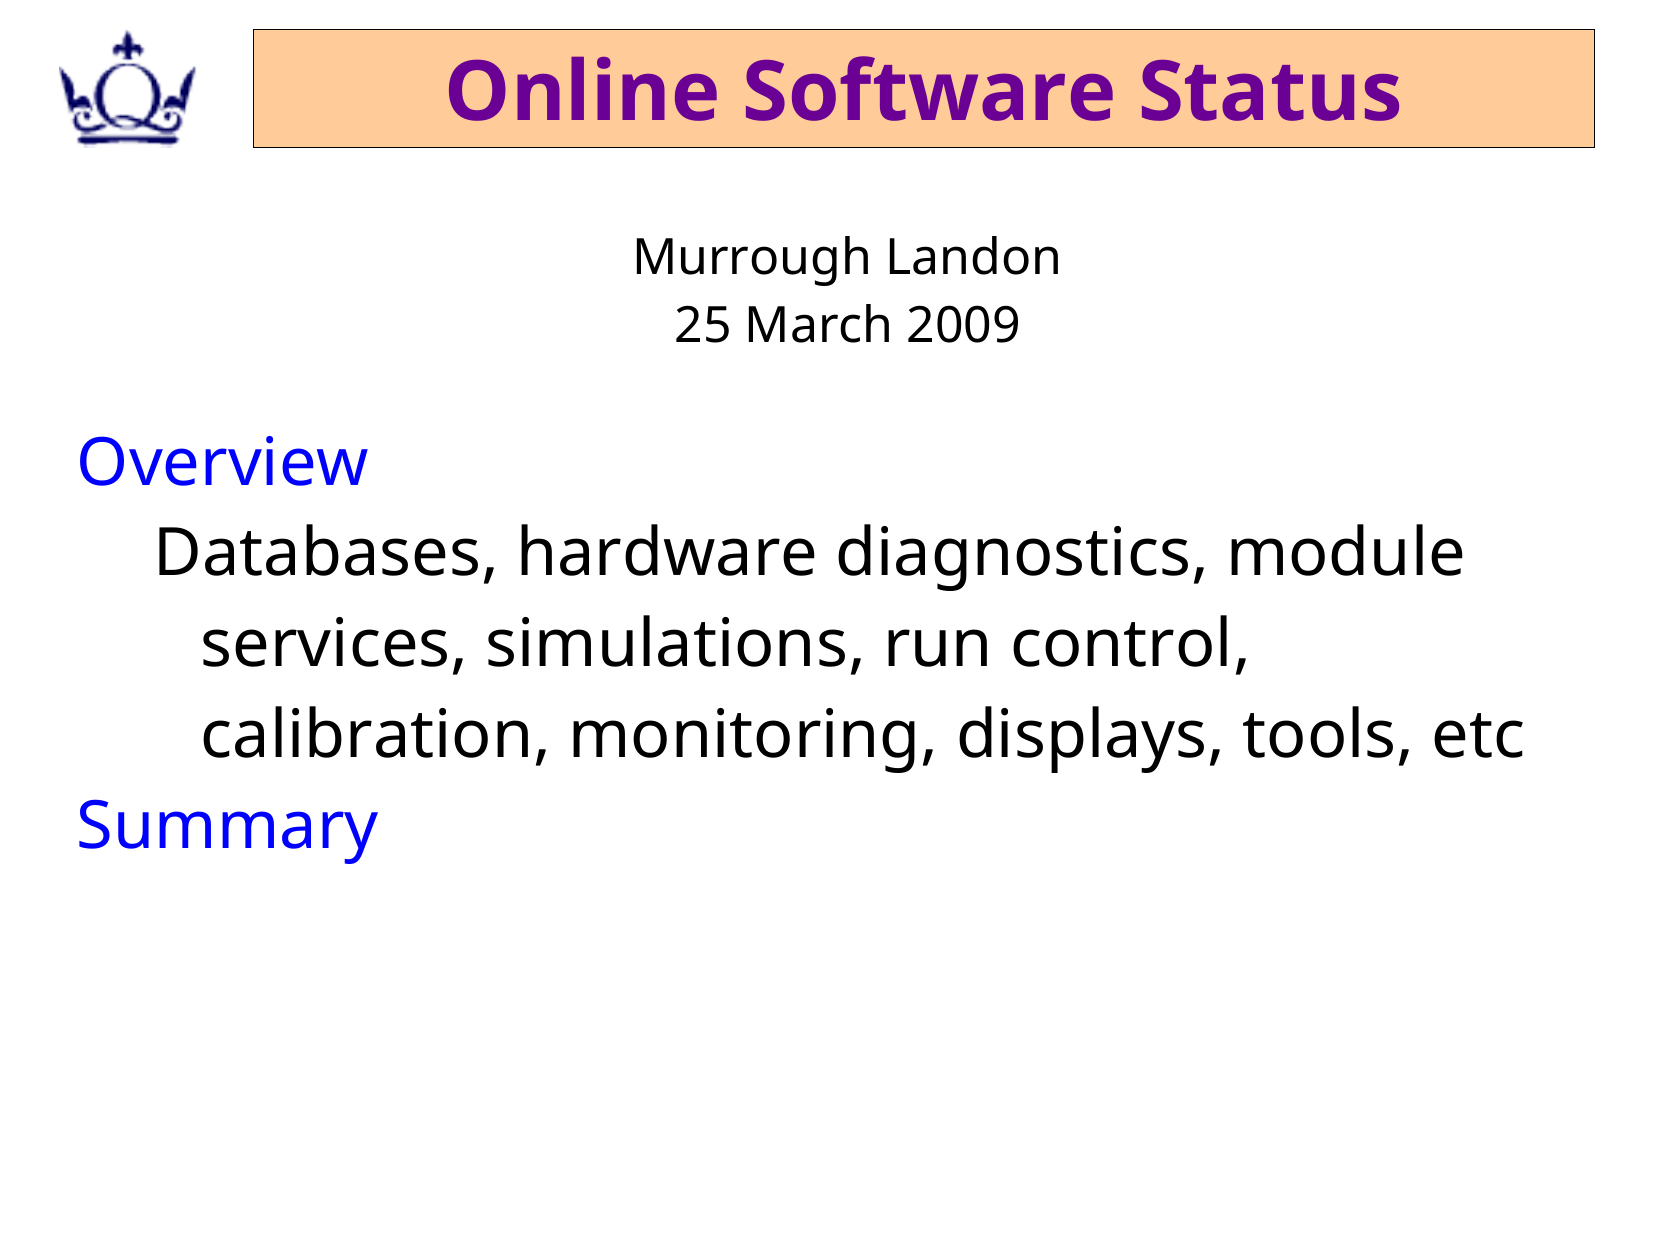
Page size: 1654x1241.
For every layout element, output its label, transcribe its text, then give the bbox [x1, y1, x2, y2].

list Overview Databases, hardware diagnostics, module services, simulations, run control, calibration, monitoring, displays, tools, etc Summary [59, 413, 1595, 1127]
title Online Software Status [253, 29, 1595, 148]
picture [59, 29, 200, 148]
text_box Murrough Landon 25 March 2009 [476, 220, 1219, 360]
